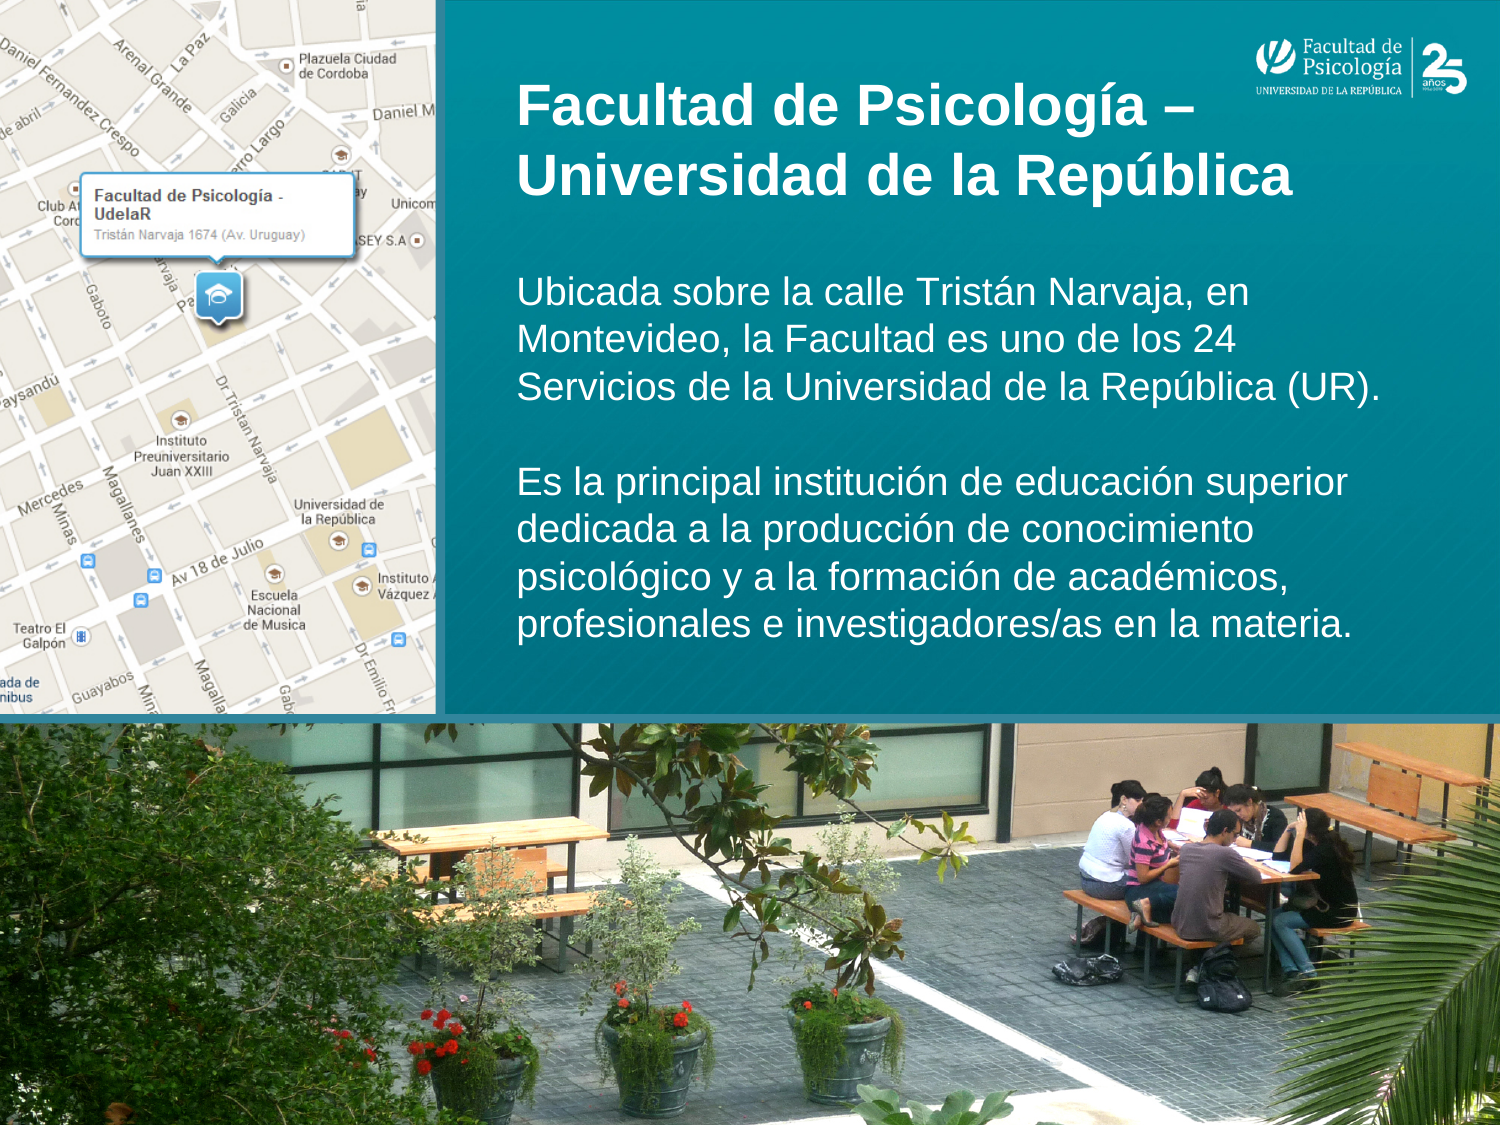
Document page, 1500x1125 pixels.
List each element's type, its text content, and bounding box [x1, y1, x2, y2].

picture [0, 724, 1500, 1125]
text_box Ubicada sobre la calle Tristán Narvaja, en Montevideo, la Facultad es uno de los 24 Servicios de la Universidad de la República (UR). Es la principal institución de educación superior dedicada a la producción de conocimiento psicológico y a la formación de académicos, profesionales e investigadores/as en la materia. [501, 258, 1424, 654]
picture [446, 0, 1500, 714]
picture [0, 0, 435, 714]
title Facultad de Psicología – Universidad de la República [501, 59, 1367, 217]
